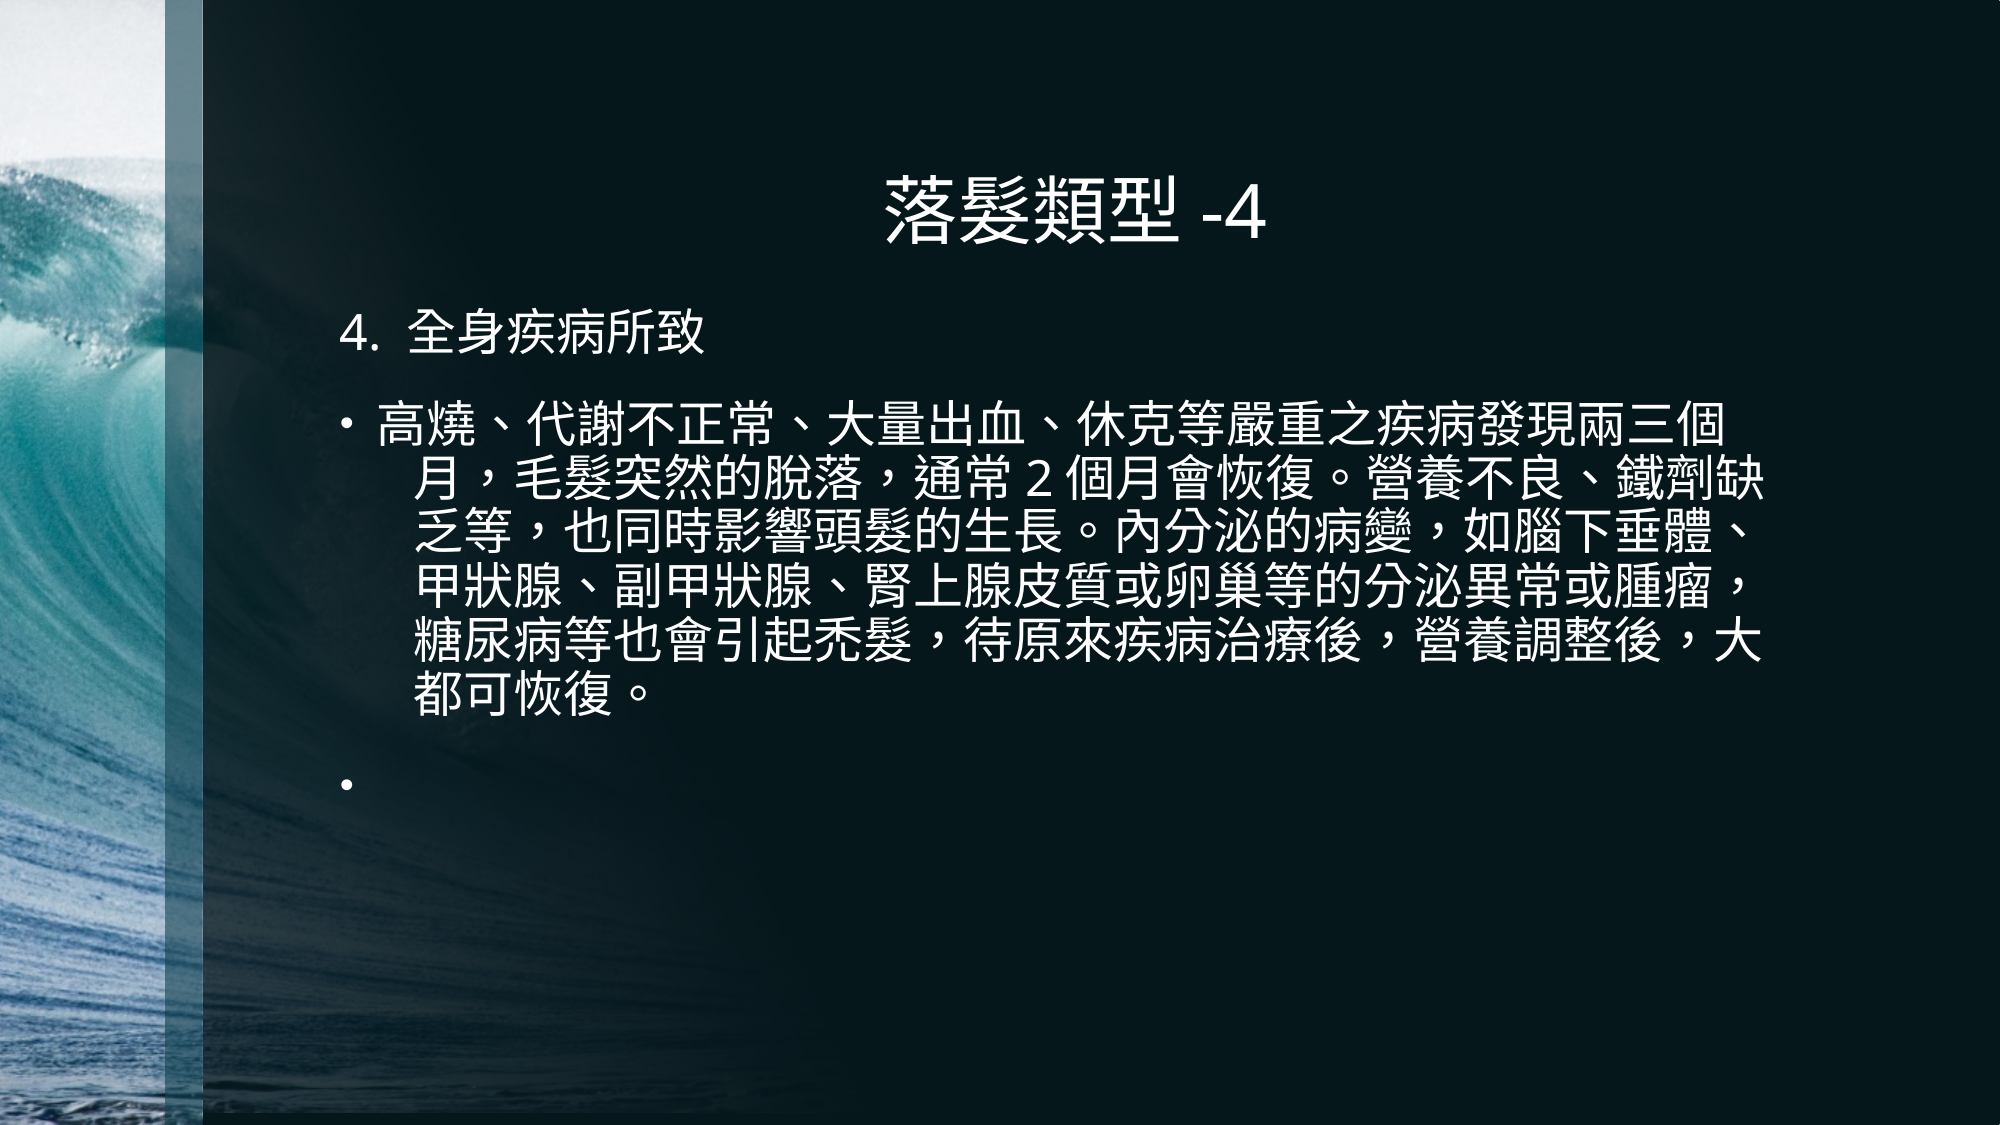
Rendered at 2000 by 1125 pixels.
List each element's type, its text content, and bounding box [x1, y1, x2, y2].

list 4. 全身疾病所致 高燒、代謝不正常、大量出血、休克等嚴重之疾病發現兩三個月，毛髮突然的脫落，通常2個月會恢復。營養不良、鐵劑缺乏等，也同時影響頭髮的生長。內分泌的病變，如腦下垂體、甲狀腺、副甲狀腺、腎上腺皮質或卵巢等的分泌異常或腫瘤，糖尿病等也會引起禿髮，待原來疾病治療後，營養調整後，大都可恢復。 [324, 299, 1825, 1026]
title 落髮類型-4 [324, 62, 1825, 263]
